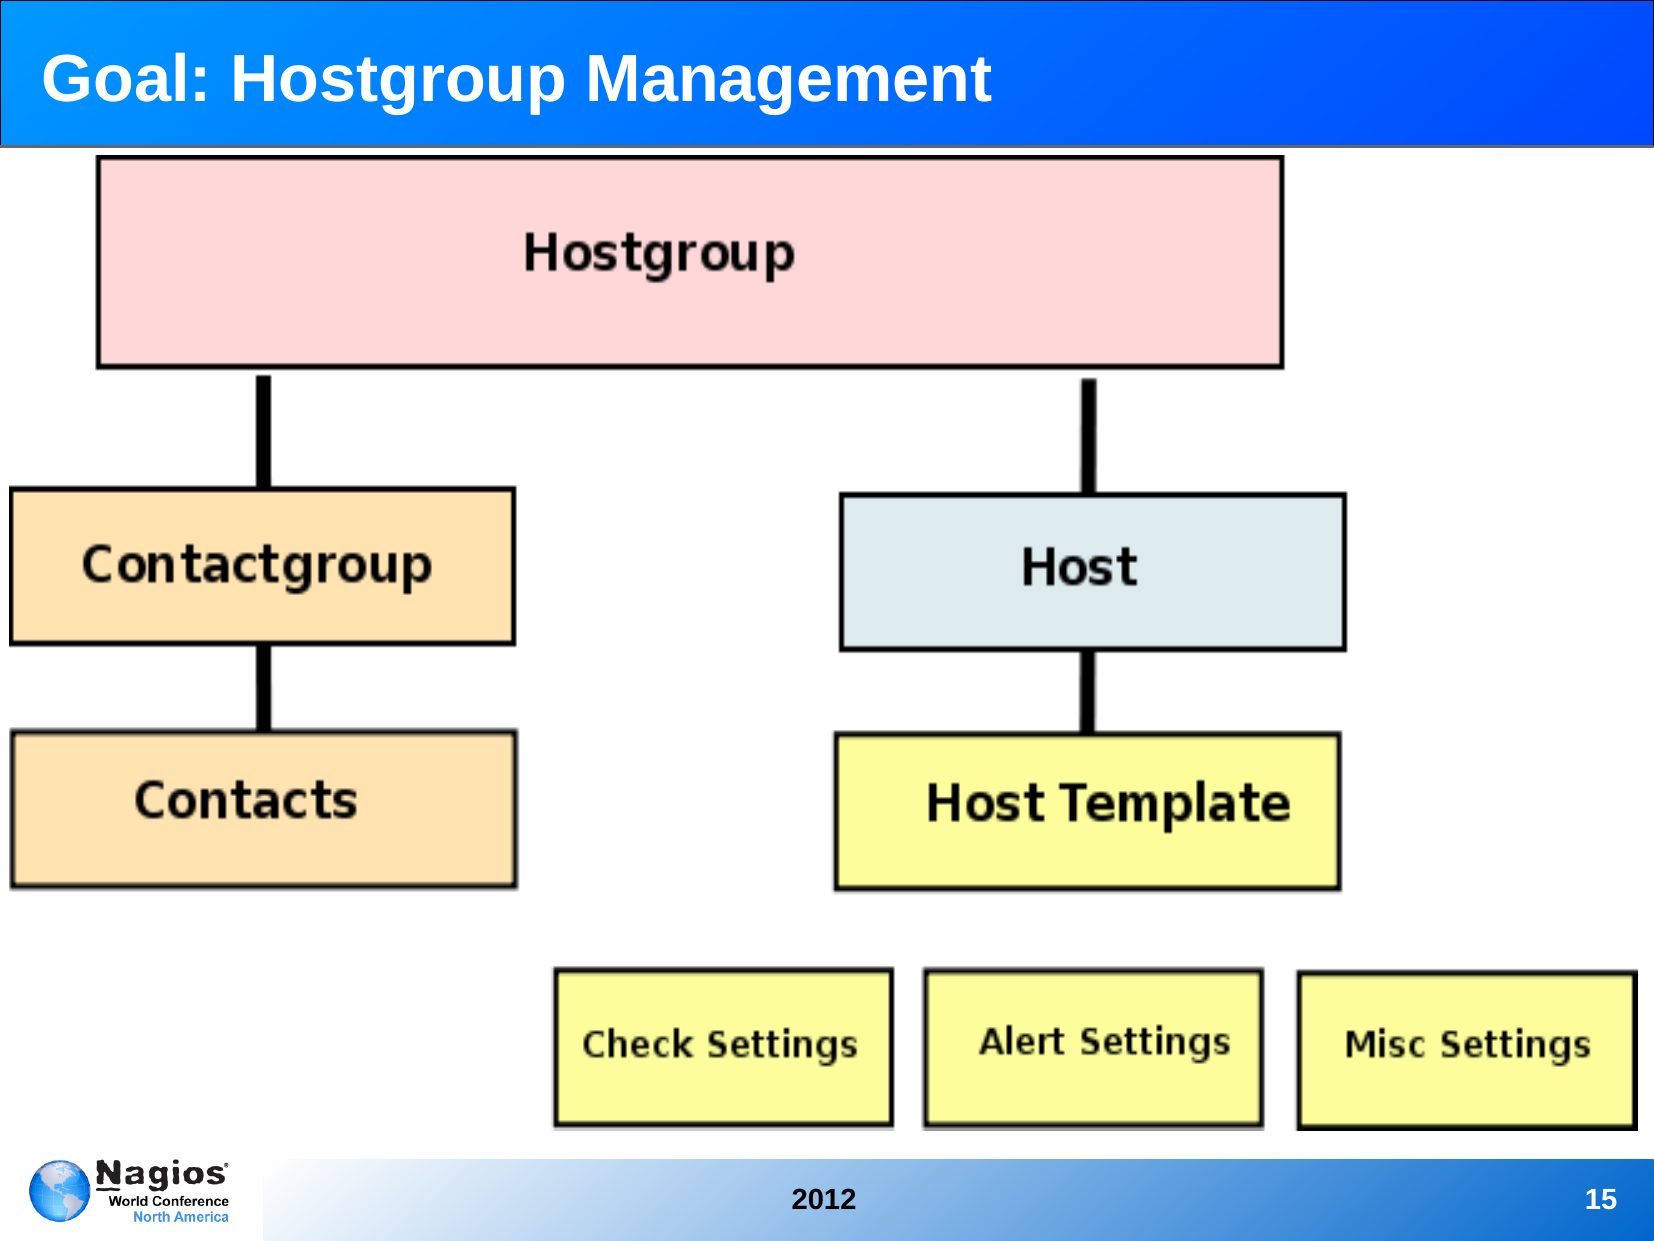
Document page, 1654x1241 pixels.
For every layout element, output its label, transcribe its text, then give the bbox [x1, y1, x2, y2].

picture [9, 155, 1638, 1131]
picture [29, 1159, 229, 1235]
title Goal: Hostgroup Management [41, 36, 1248, 120]
